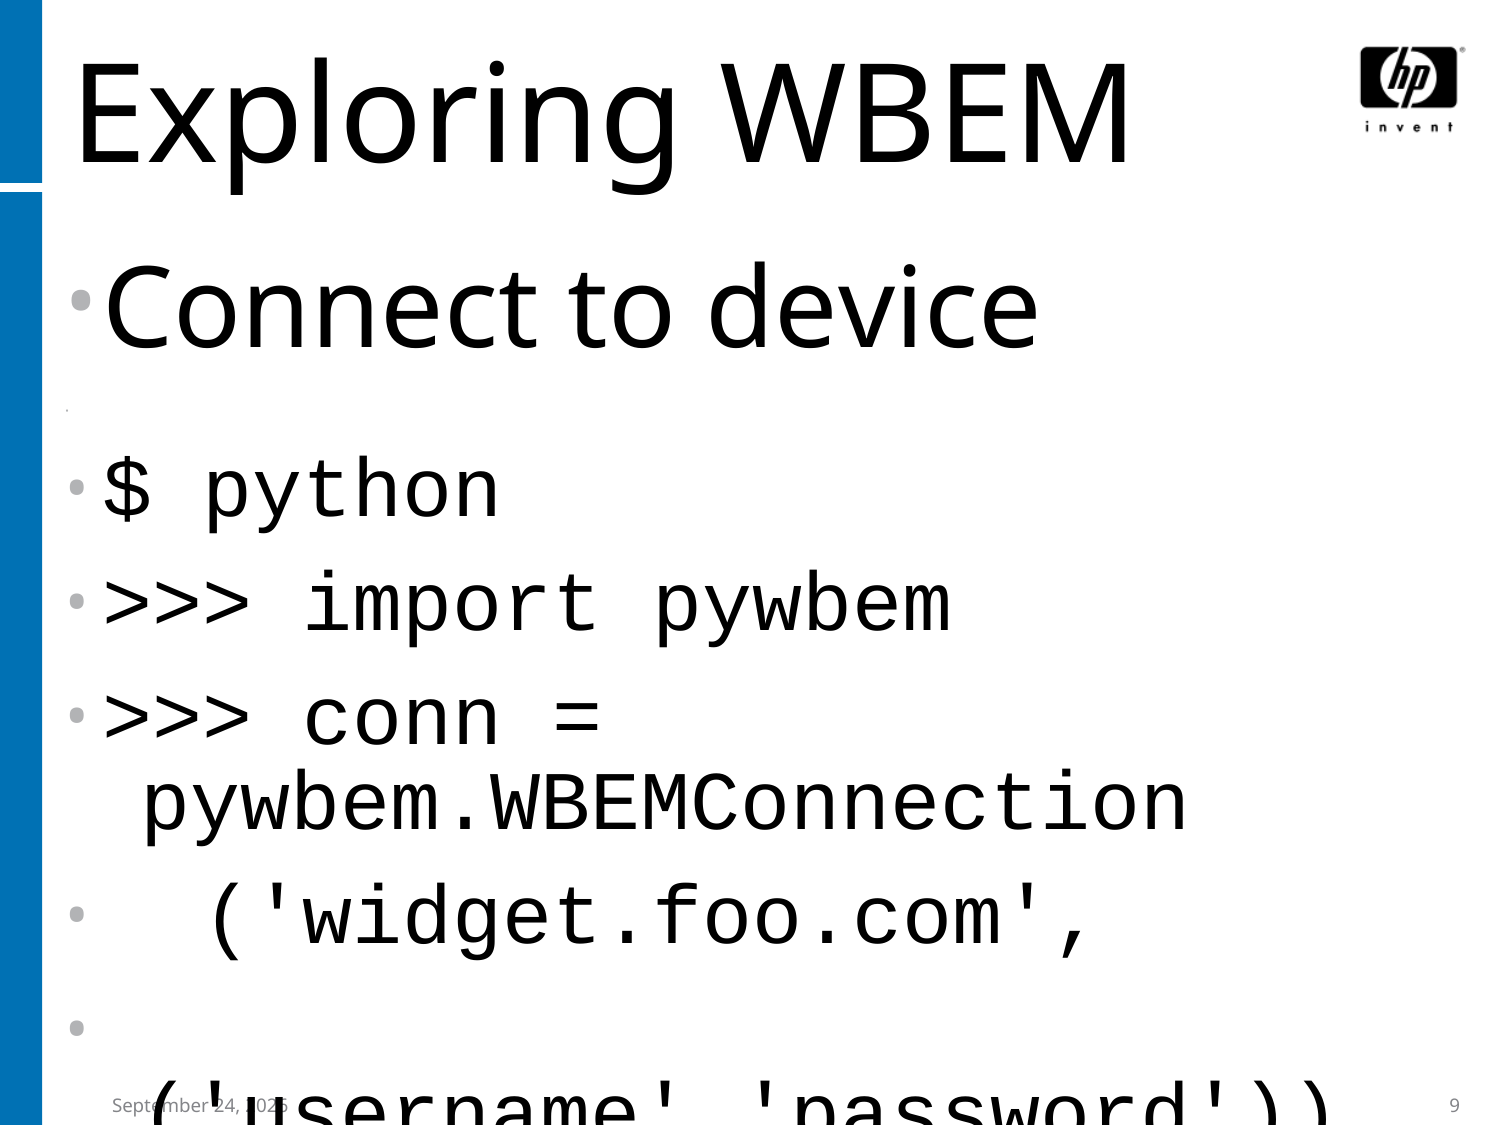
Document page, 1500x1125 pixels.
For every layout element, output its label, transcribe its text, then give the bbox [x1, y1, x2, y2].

picture [1350, 37, 1472, 141]
list Connect to device $ python >>> import pywbem >>> conn = pywbem.WBEMConnection ('widget.foo.com', ('username','password')) [65, 237, 1423, 1075]
title Exploring WBEM [70, 18, 1322, 207]
